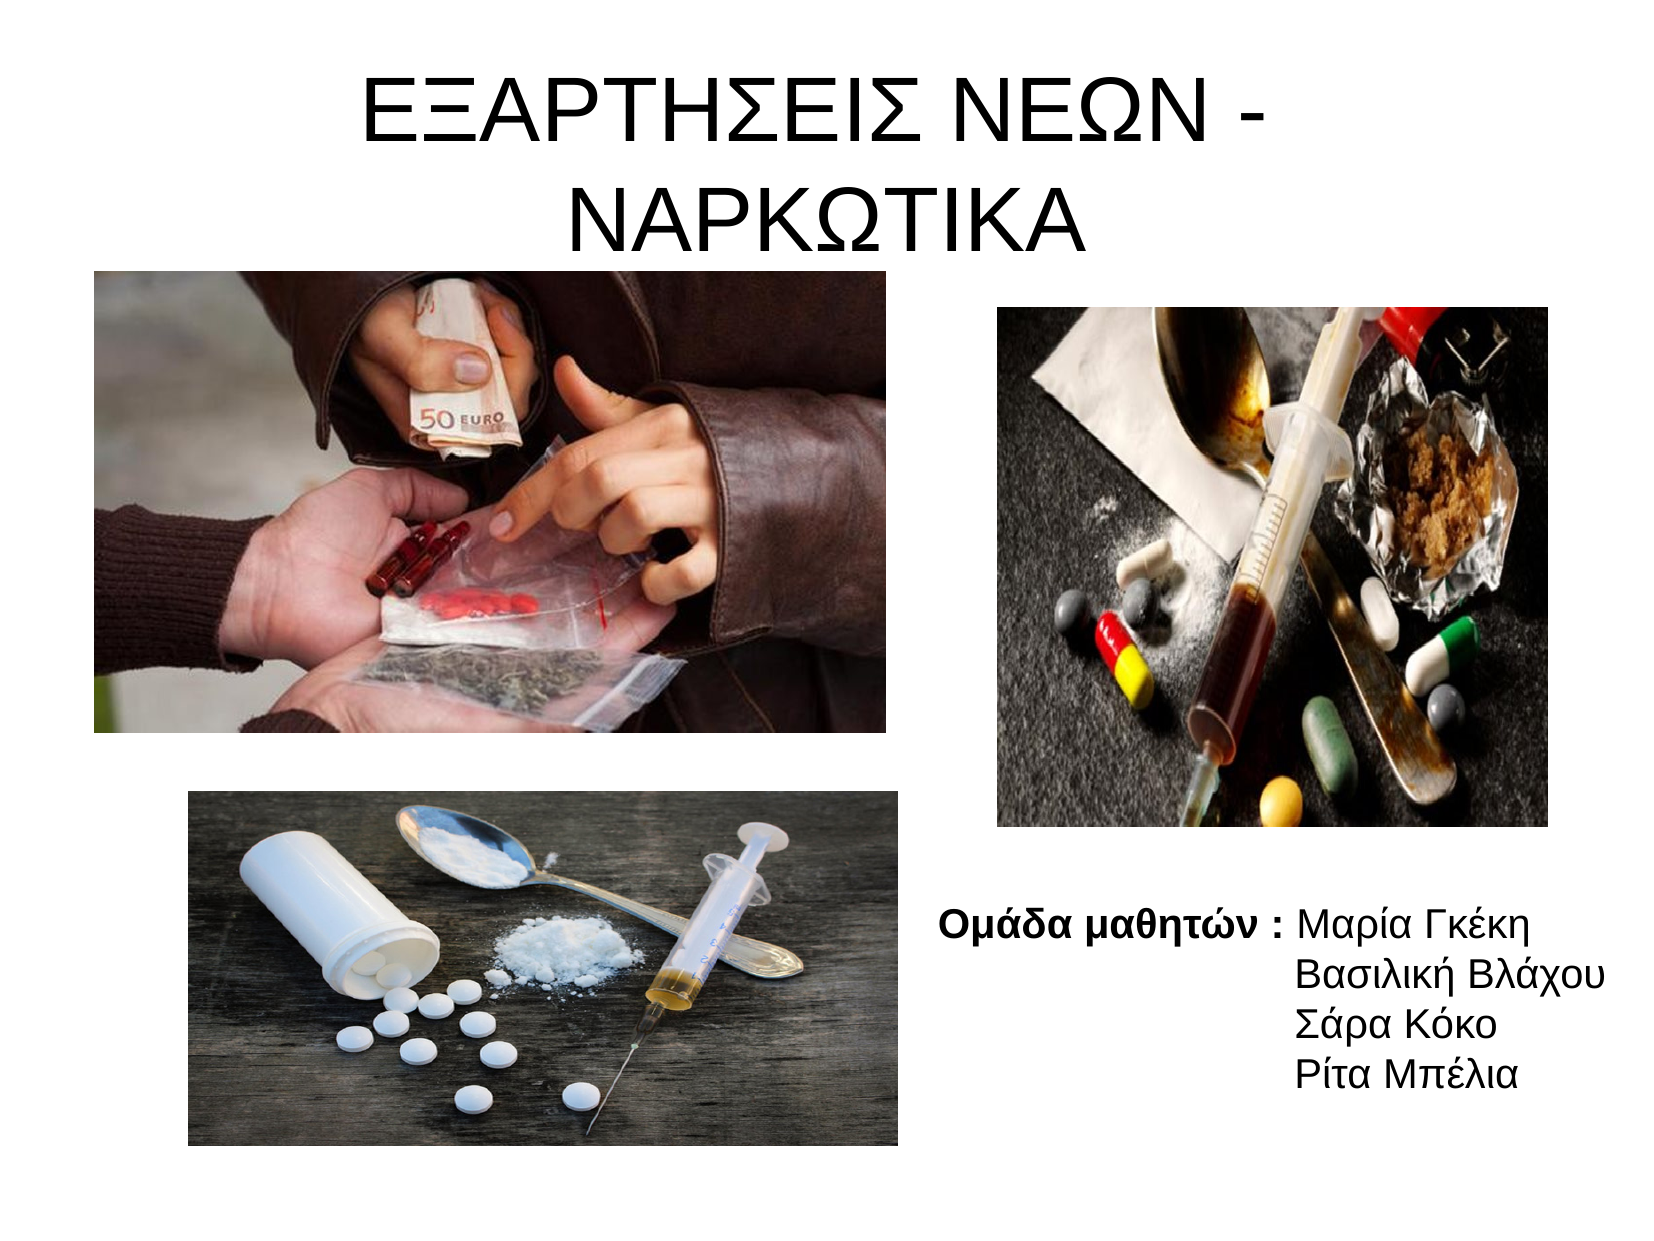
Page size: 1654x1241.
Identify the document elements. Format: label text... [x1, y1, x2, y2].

picture [188, 791, 898, 1146]
title Ομάδα μαθητών : Μαρία Γκέκη Βασιλική Βλάχου Σάρα Κόκο Ρίτα Μπέλια [937, 834, 1635, 1160]
picture [94, 271, 886, 733]
title ΕΞΑΡΤΗΣΕΙΣ ΝΕΩΝ - ΝΑΡΚΩΤΙΚΑ [82, 49, 1571, 257]
picture [997, 307, 1548, 827]
